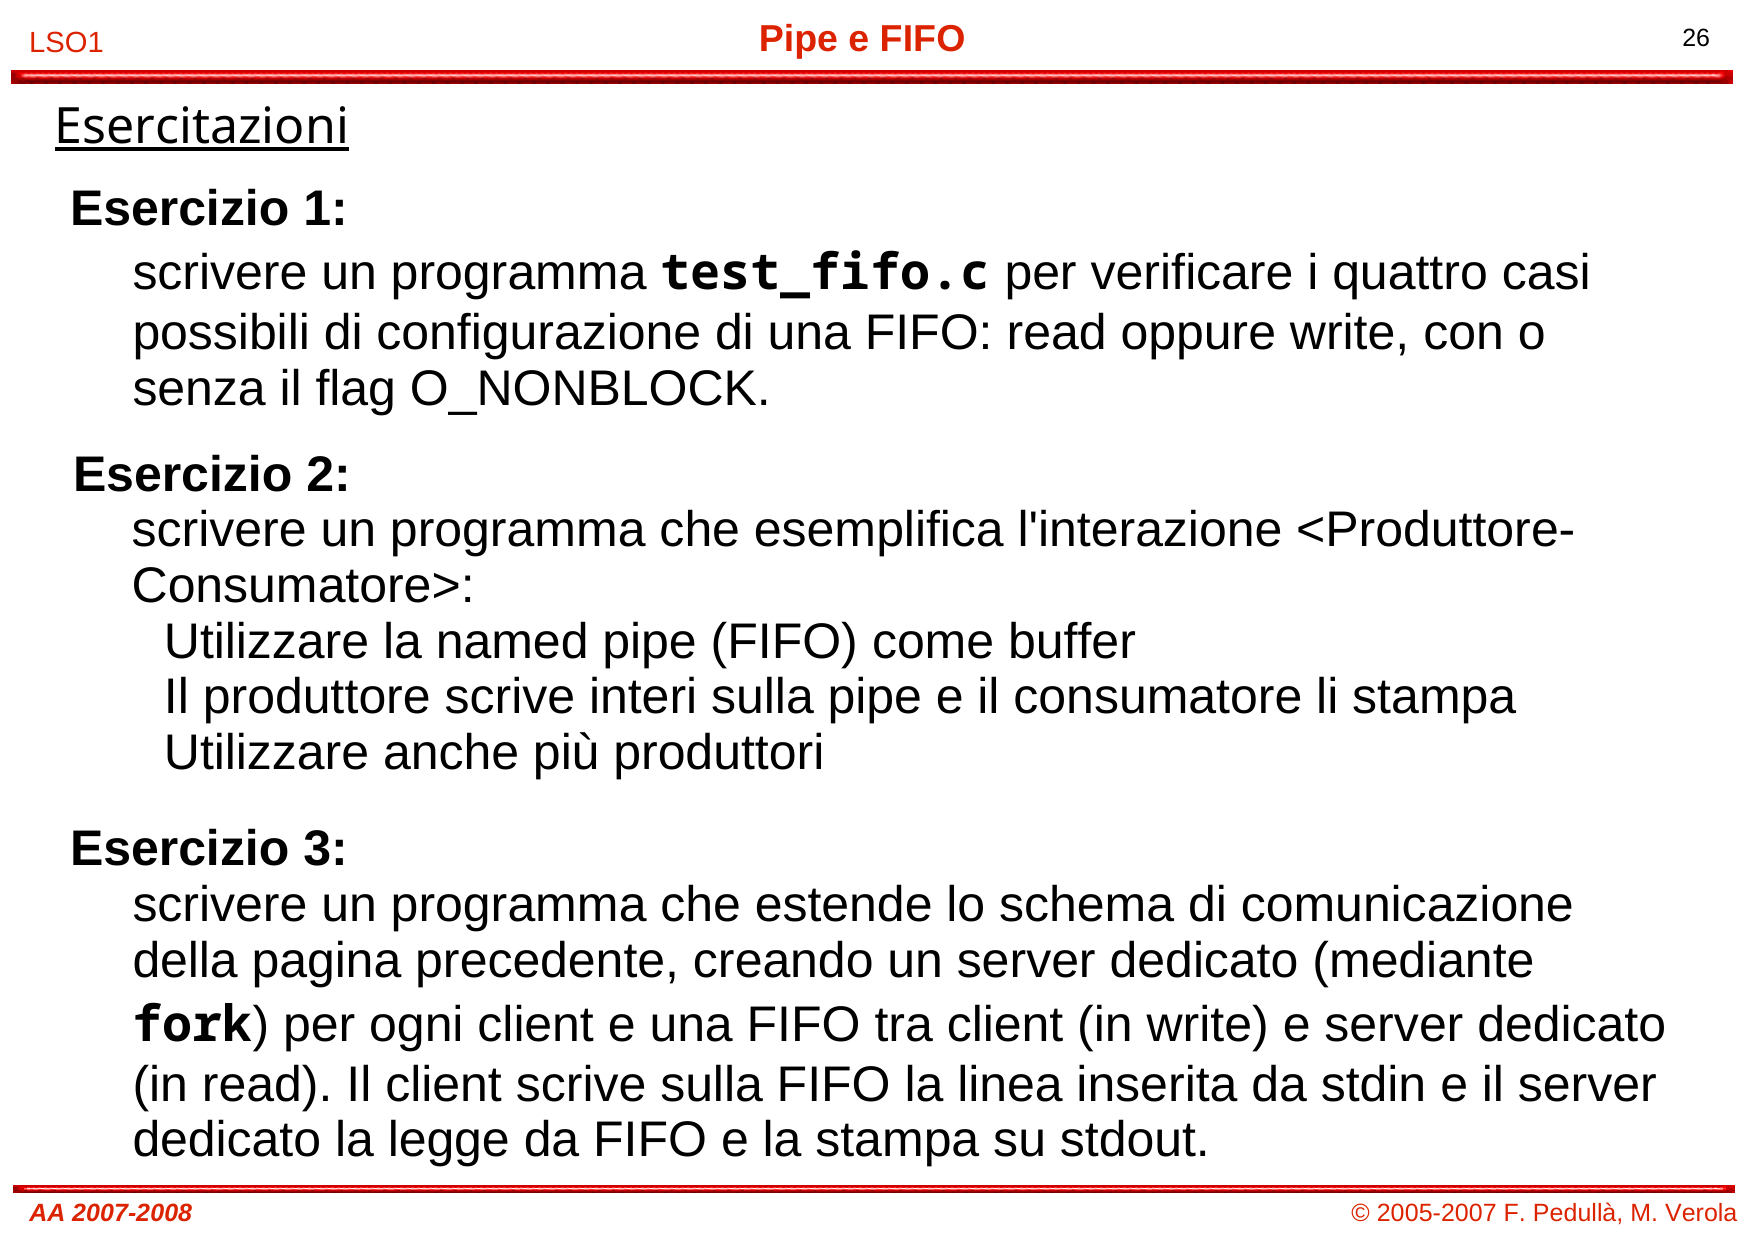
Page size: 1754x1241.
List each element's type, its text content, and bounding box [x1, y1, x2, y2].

picture [11, 70, 1733, 84]
title Esercitazioni [40, 78, 1714, 174]
list Esercizio 1: scrivere un programma test_fifo.c per verificare i quattro casi possibili di configurazione di una FIFO: read oppure write, con o senza il flag O_NONBLOCK. Esercizio 2: scrivere un programma che esemplifica l'interazione <Produttore-Consumatore>: Utilizzare la named pipe (FIFO) come buffer Il produttore scrive interi sulla pipe e il consumatore li stampa Utilizzare anche più produttori Esercizio 3: scrivere un programma che estende lo schema di comunicazione della pagina precedente, creando un server dedicato (mediante fork) per ogni client e una FIFO tra client (in write) e server dedicato (in read). Il client scrive sulla FIFO la linea inserita da stdin e il server dedicato la legge da FIFO e la stampa su stdout. [55, 172, 1693, 1161]
picture [13, 1185, 1735, 1193]
